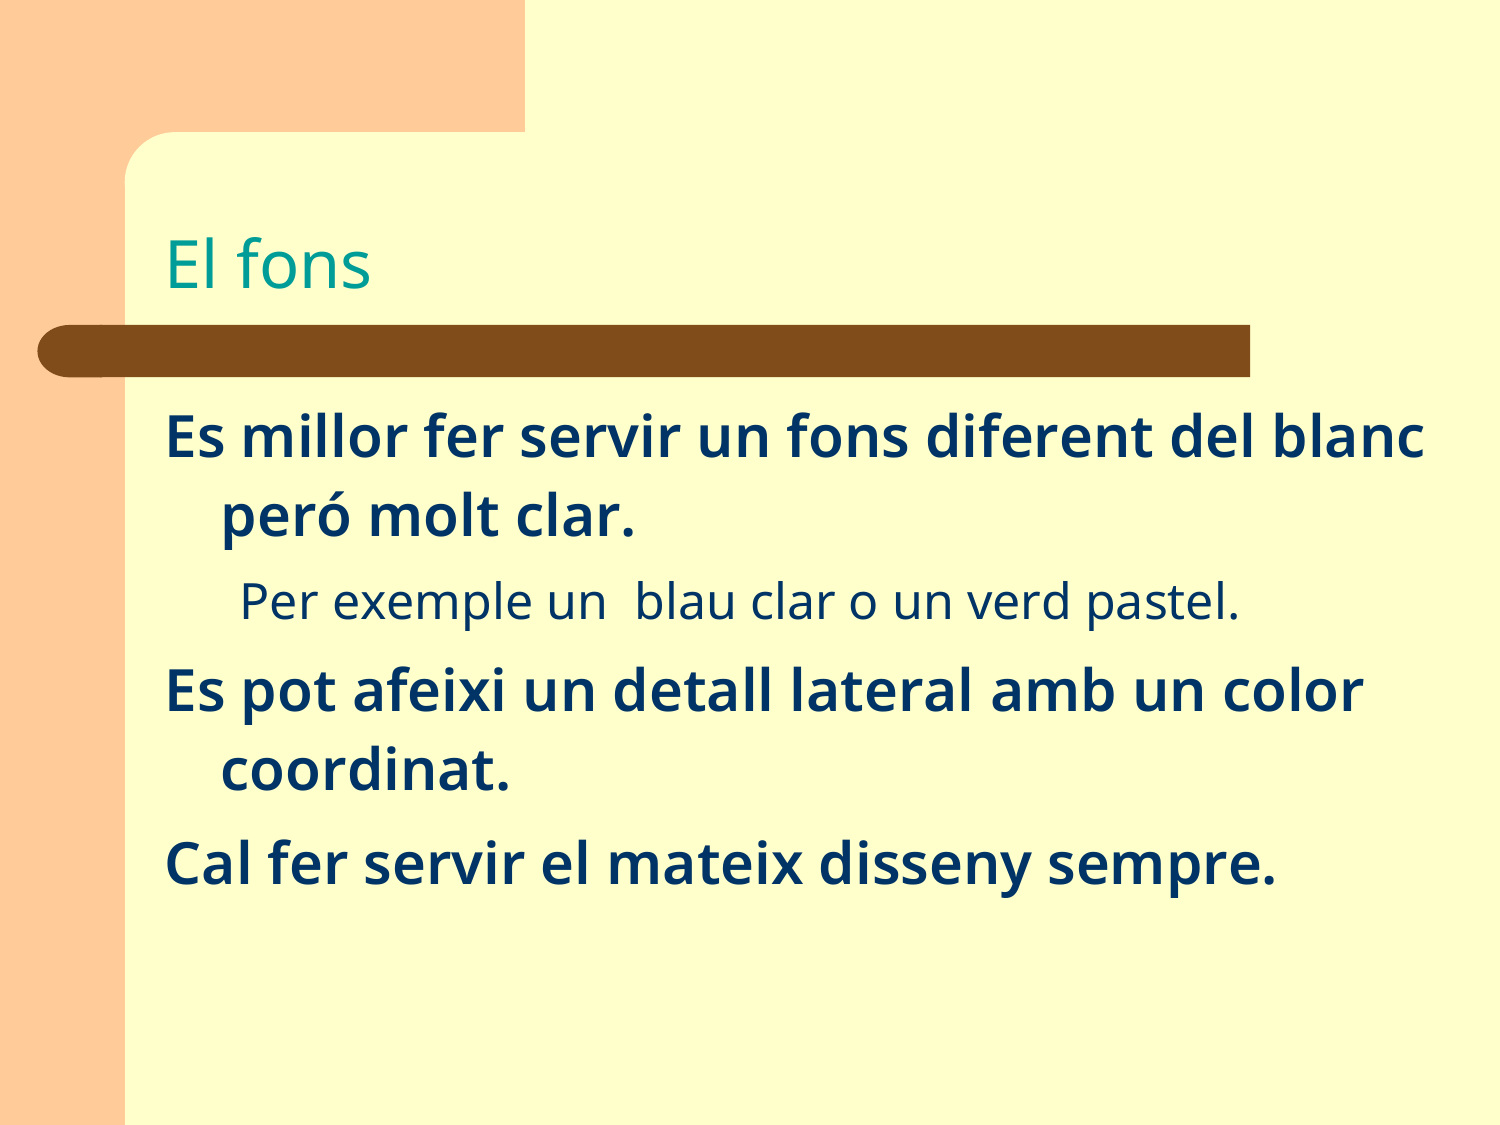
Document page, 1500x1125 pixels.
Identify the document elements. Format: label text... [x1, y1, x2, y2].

list Es millor fer servir un fons diferent del blanc peró molt clar. Per exemple un blau clar o un verd pastel. Es pot afeixi un detall lateral amb un color coordinat. Cal fer servir el mateix disseny sempre. [149, 387, 1463, 1000]
title El fons [149, 124, 1463, 313]
